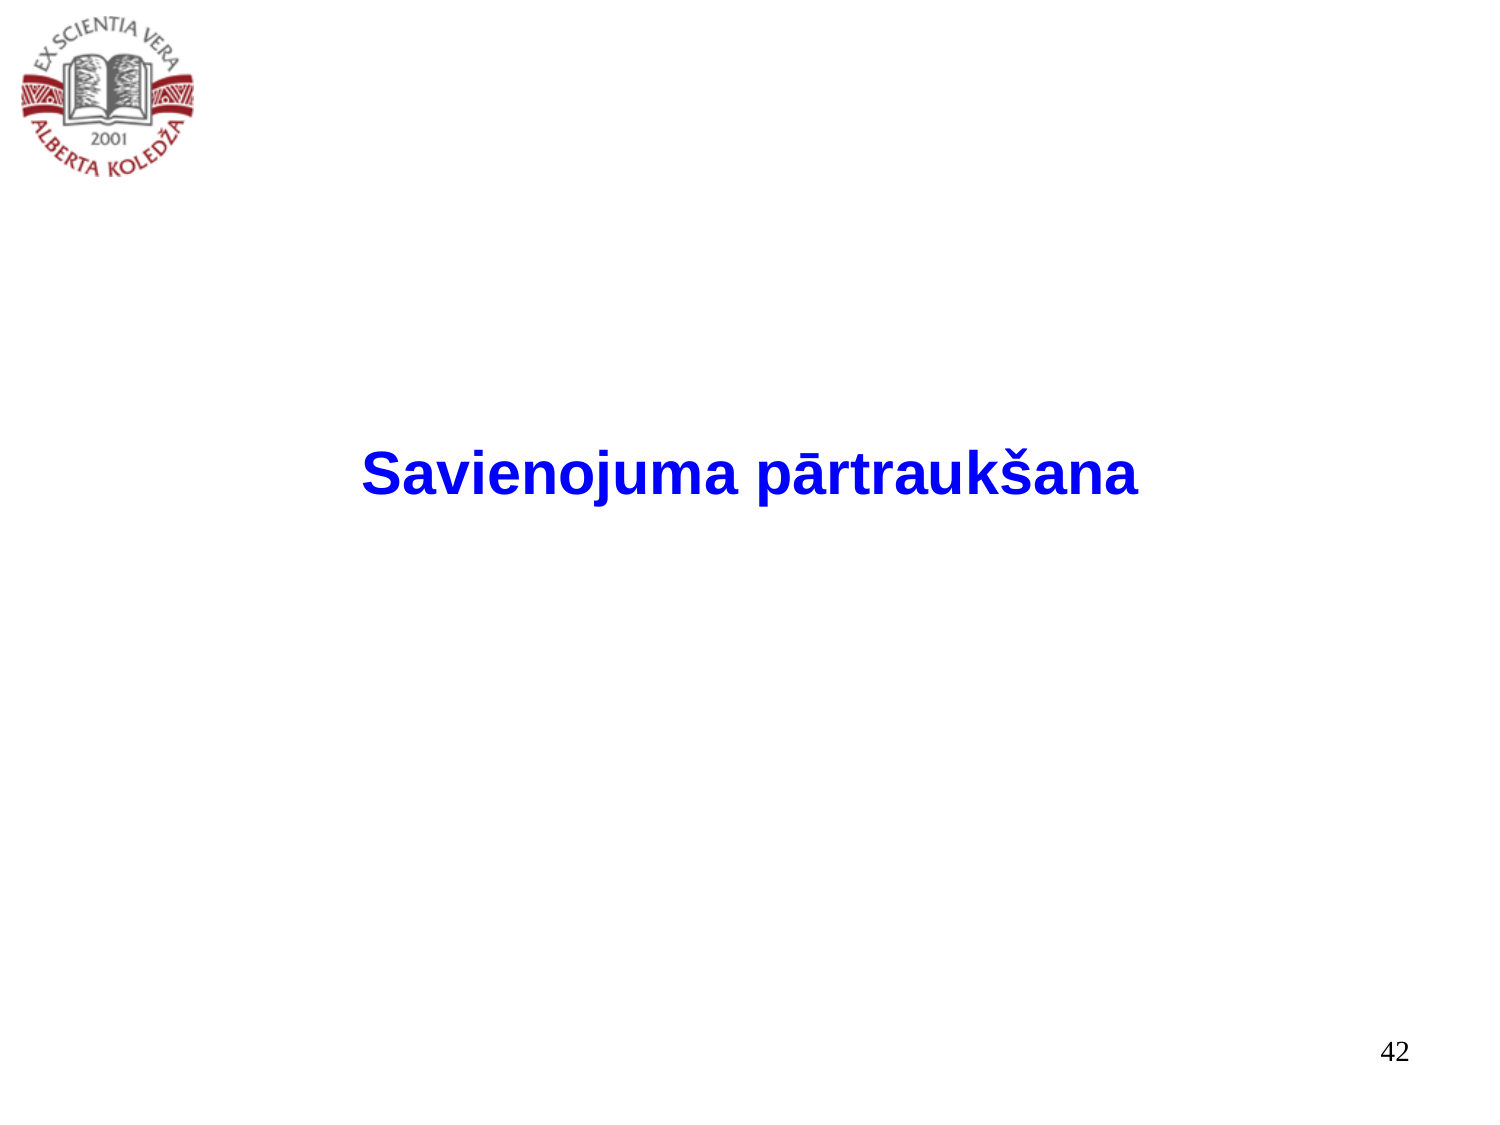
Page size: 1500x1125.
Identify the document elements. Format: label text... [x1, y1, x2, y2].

title Savienojuma pārtraukšana [112, 349, 1388, 591]
picture [21, 16, 194, 177]
text_box <skaitlis> [1074, 1024, 1426, 1103]
